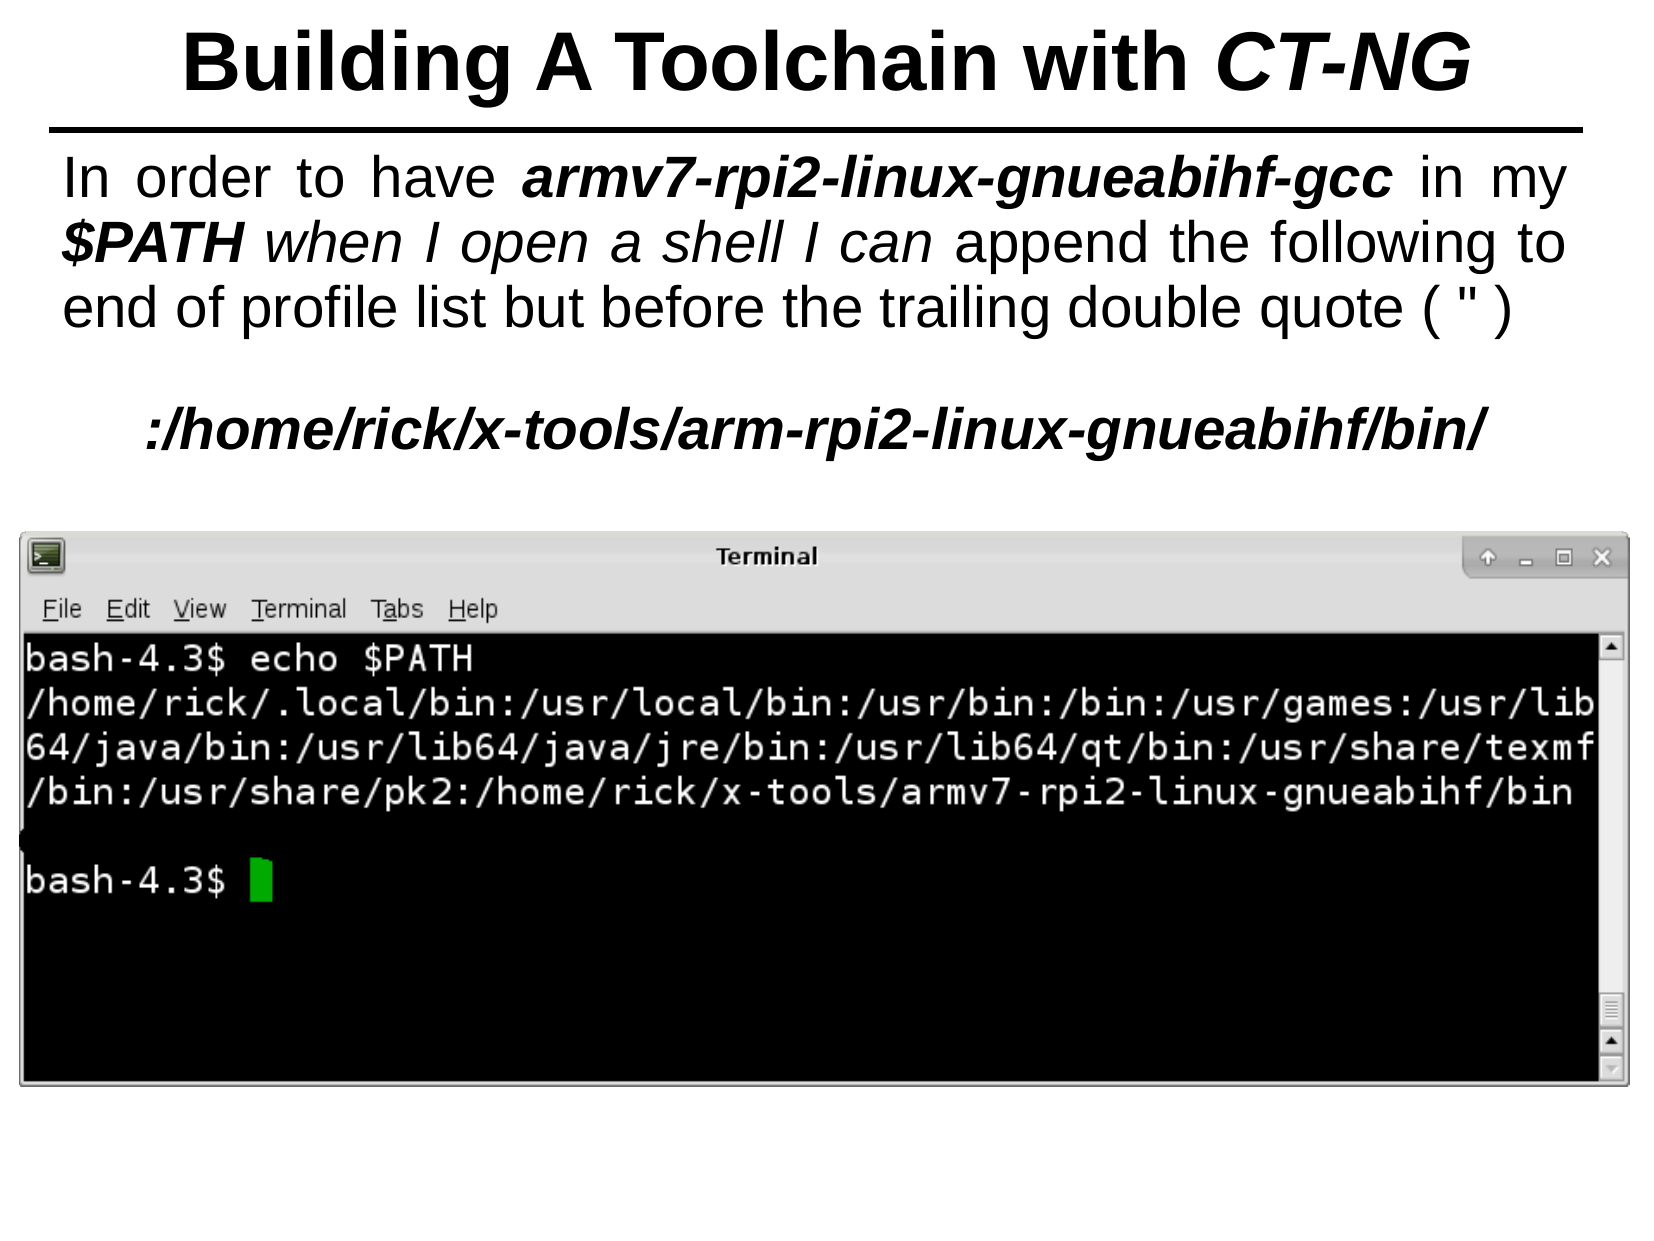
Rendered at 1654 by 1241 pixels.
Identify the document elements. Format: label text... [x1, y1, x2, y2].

text_box :/home/rick/x-tools/arm-rpi2-linux-gnueabihf/bin/ [23, 389, 1607, 485]
text_box In order to have armv7-rpi2-linux-gnueabihf-gcc in my $PATH when I open a shell I can append the following to end of profile list but before the trailing double quote ( " ) [47, 137, 1583, 389]
text_box Building A Toolchain with CT-NG [49, 8, 1607, 150]
picture [19, 531, 1630, 1087]
